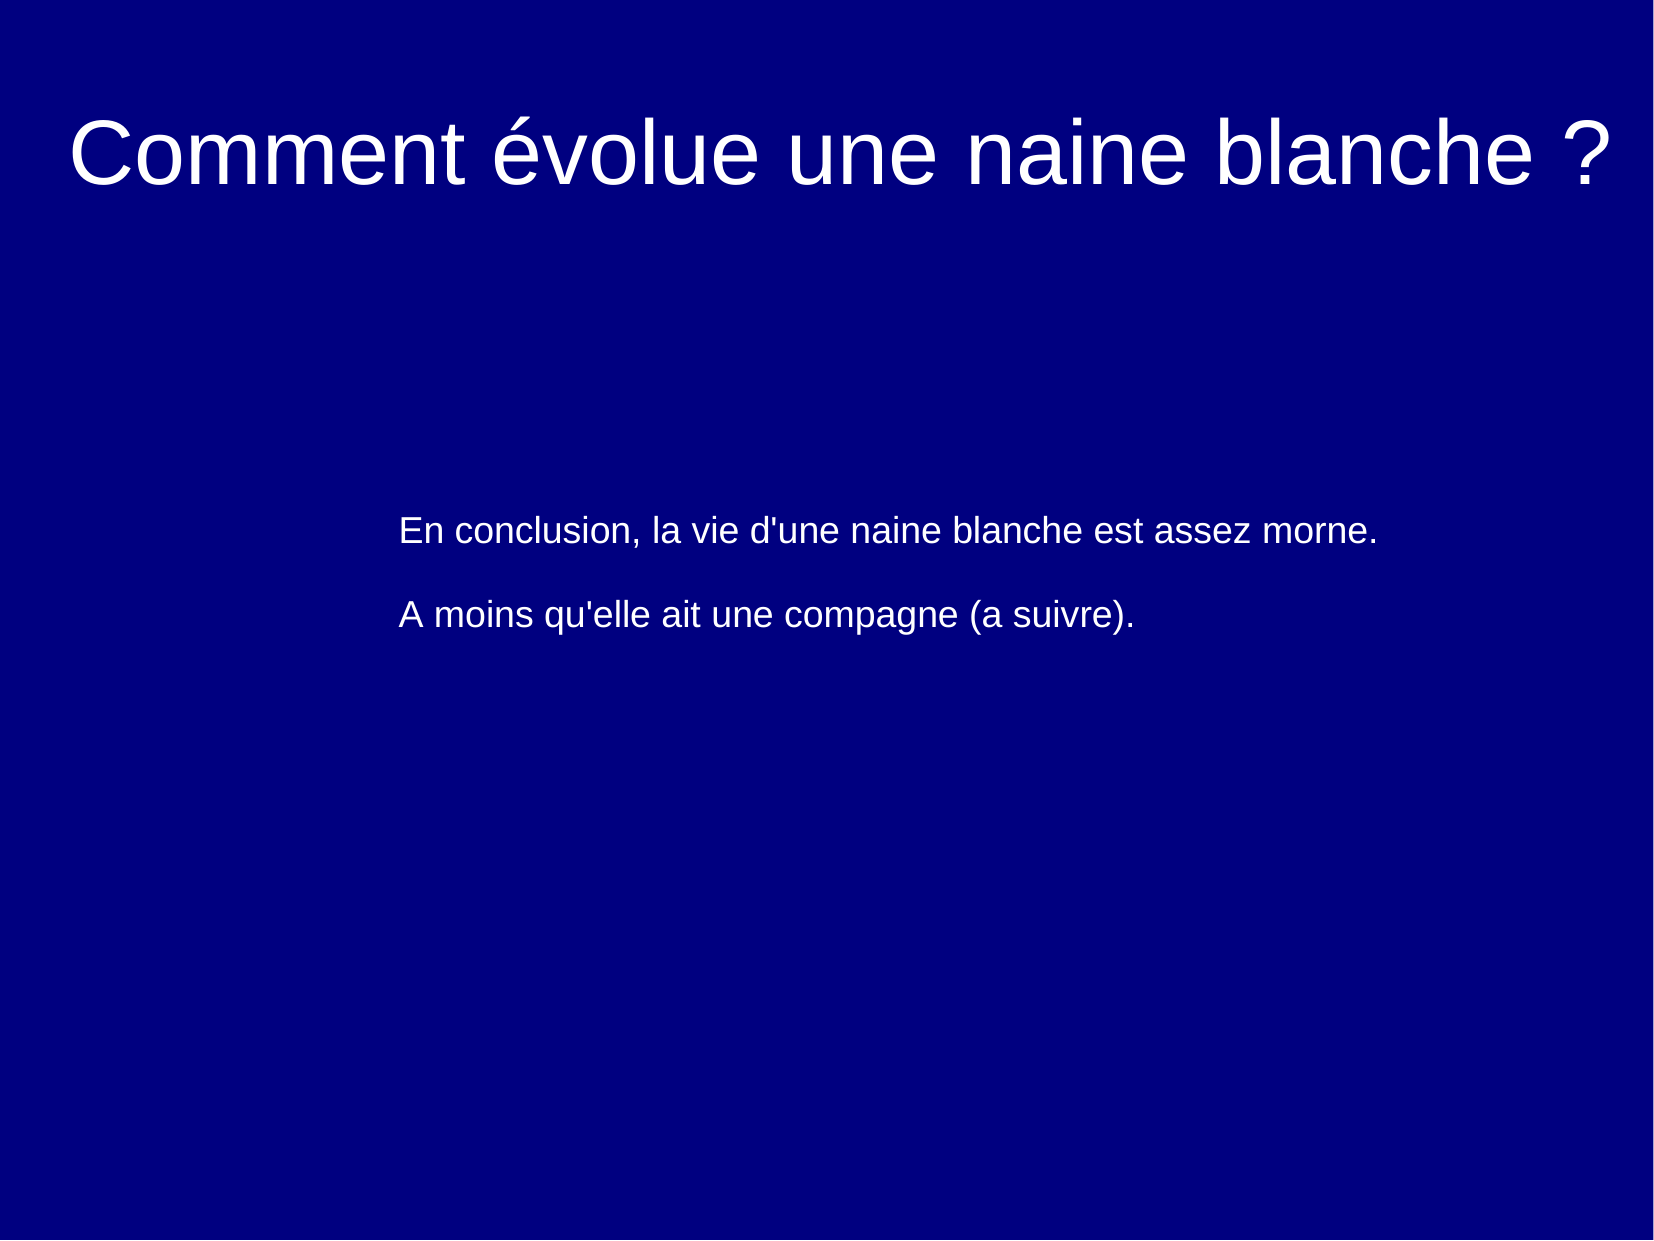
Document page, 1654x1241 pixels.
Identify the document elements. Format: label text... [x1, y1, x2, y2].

title Comment évolue une naine blanche ? [29, 49, 1654, 257]
text_box En conclusion, la vie d'une naine blanche est assez morne. A moins qu'elle ait une compagne (a suivre). [383, 501, 1394, 643]
